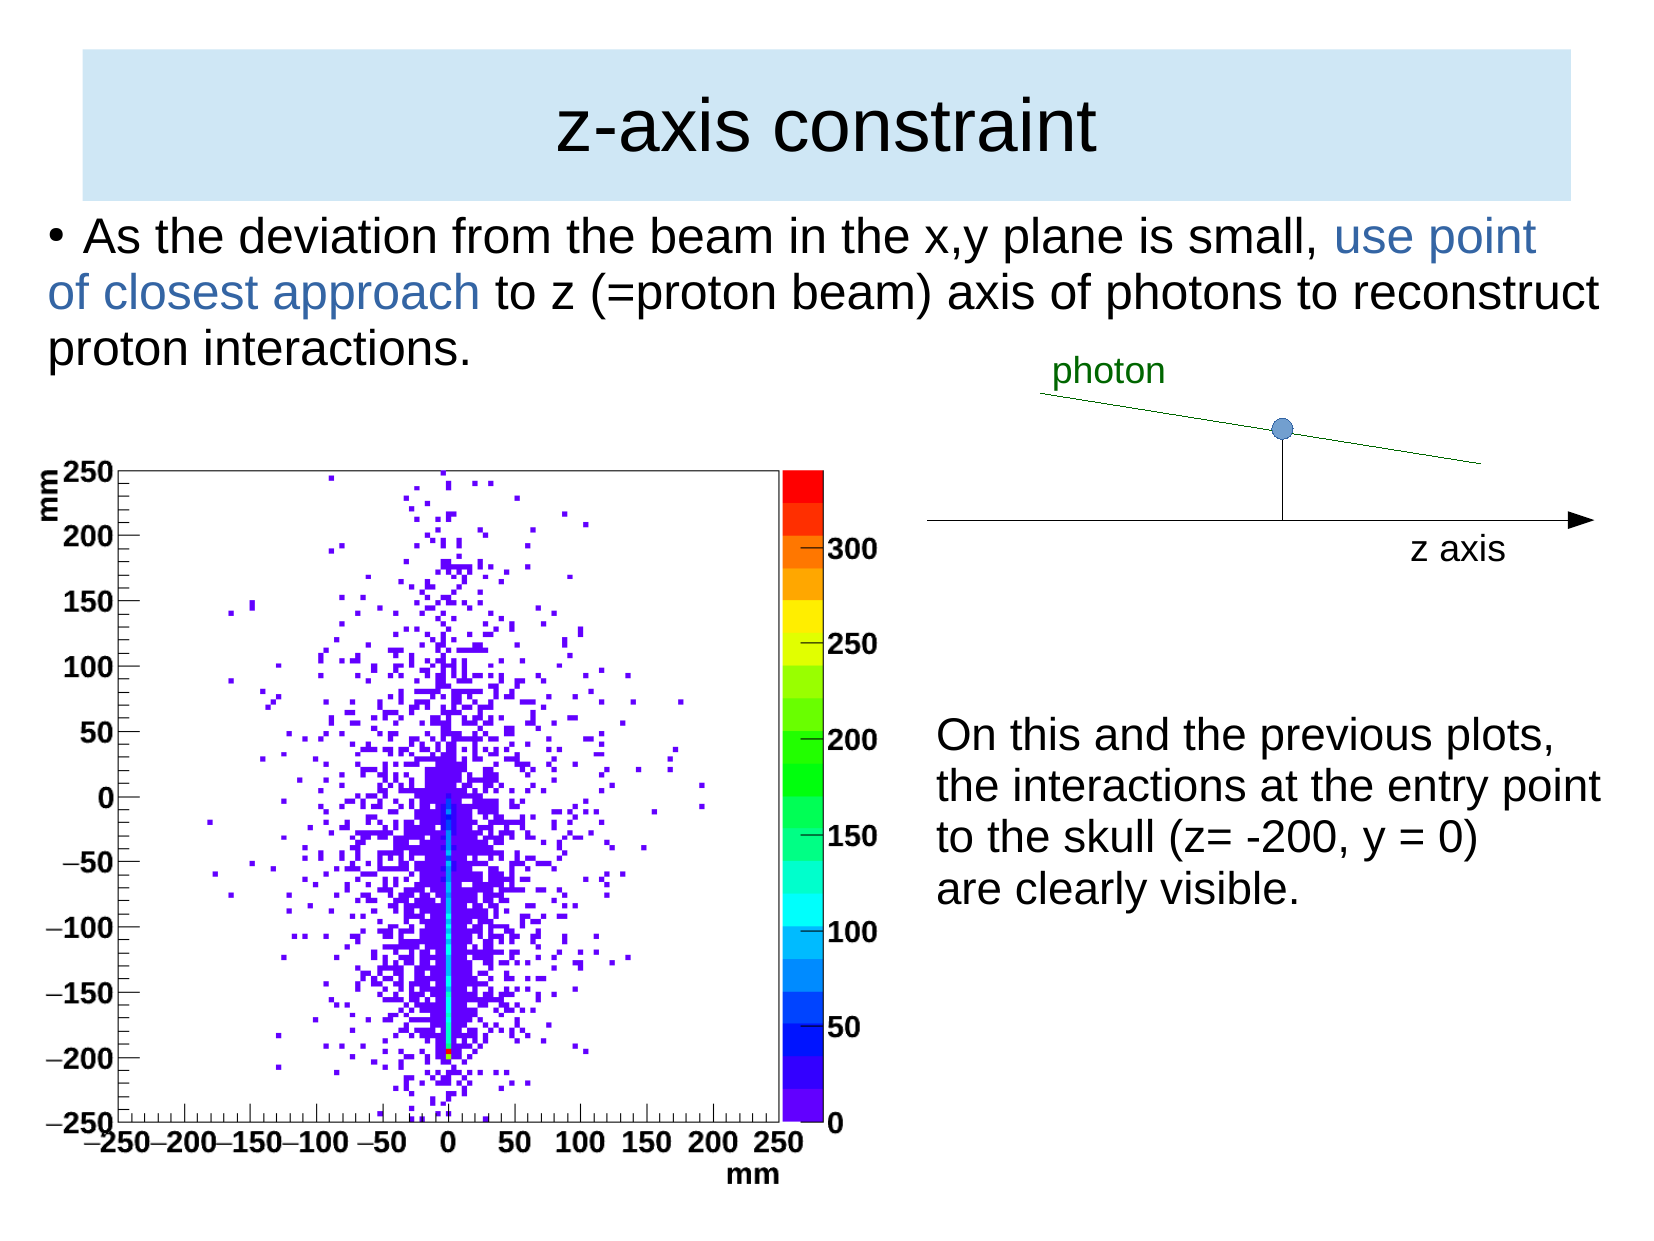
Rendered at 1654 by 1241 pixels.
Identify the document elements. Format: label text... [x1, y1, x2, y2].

text_box photon [1037, 342, 1182, 400]
text_box As the deviation from the beam in the x,y plane is small, use point of closest approach to z (=proton beam) axis of photons to reconstruct proton interactions. [32, 200, 1630, 435]
title z-axis constraint [82, 49, 1571, 200]
text_box On this and the previous plots, the interactions at the entry point to the skull (z= -200, y = 0) are clearly visible. [921, 701, 1630, 922]
text_box z axis [1395, 519, 1553, 591]
picture [29, 389, 922, 1204]
text_box [1271, 418, 1294, 440]
